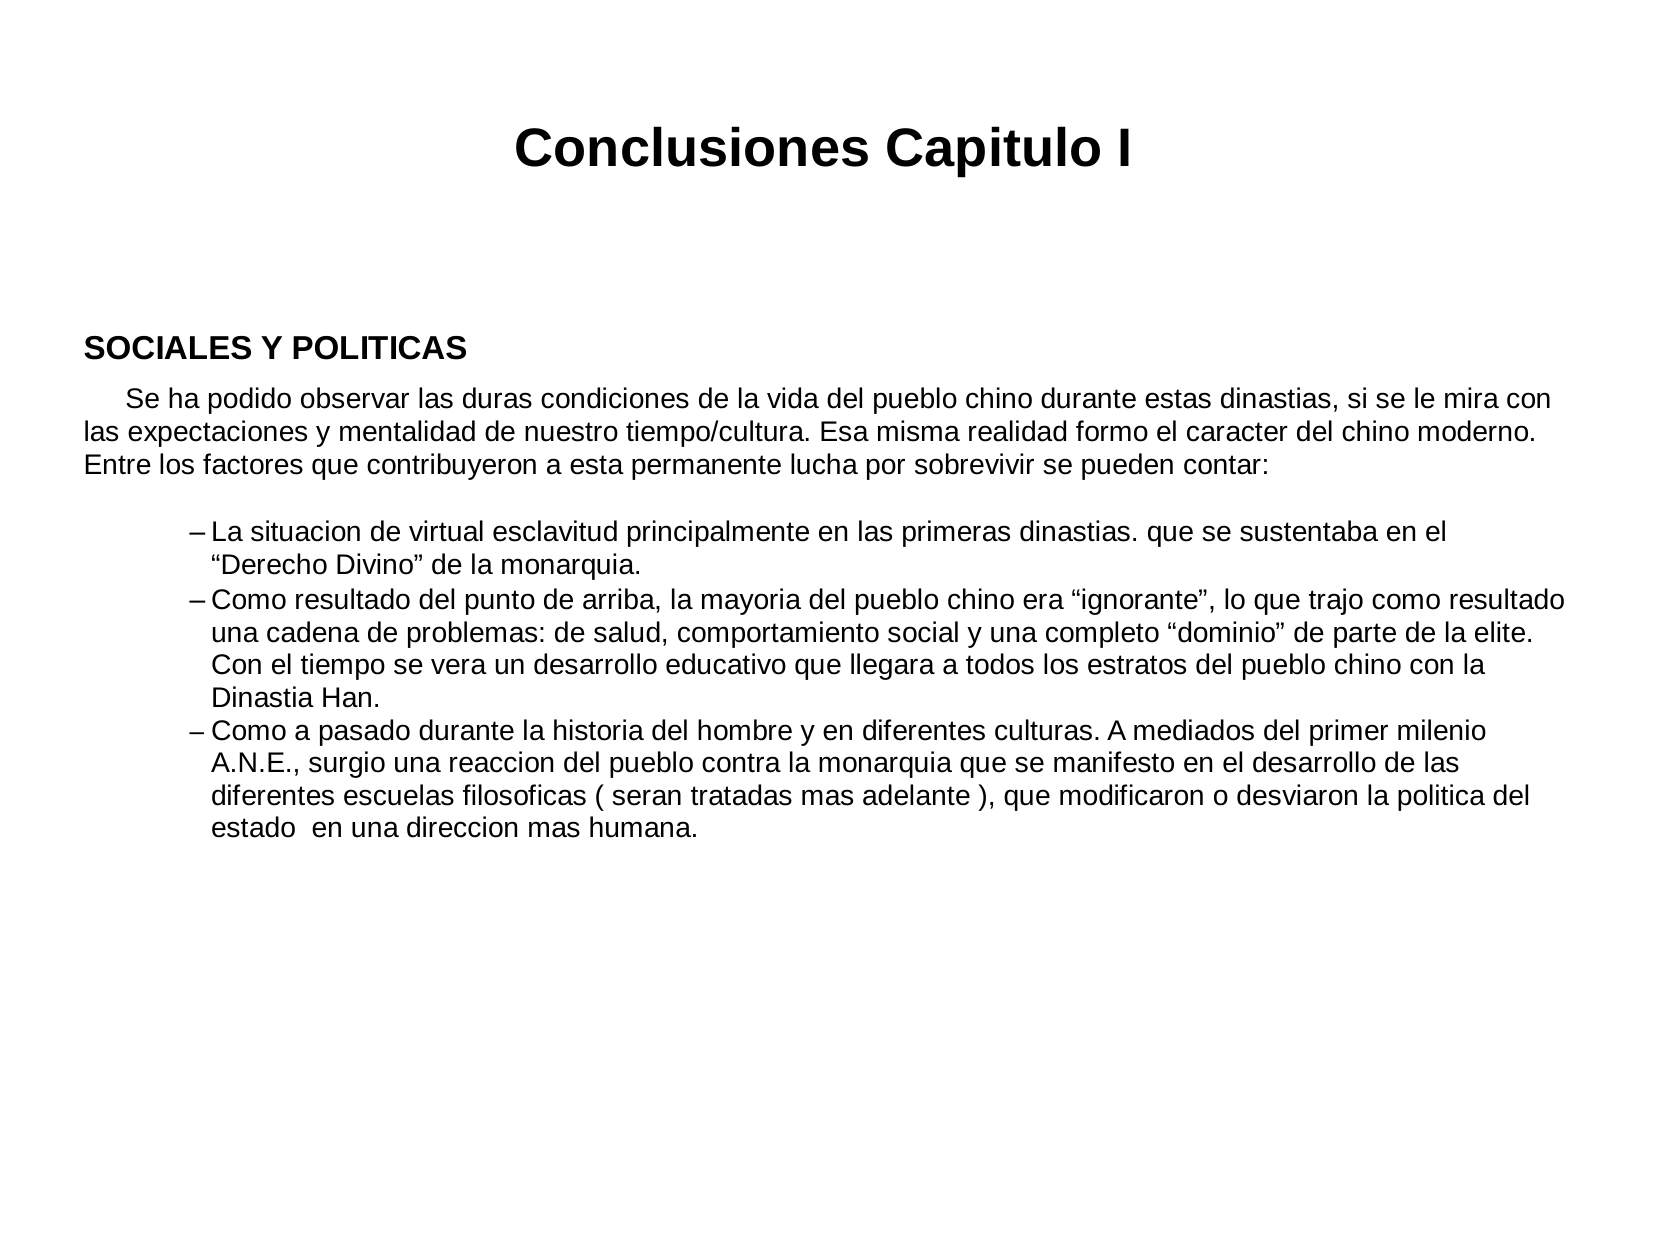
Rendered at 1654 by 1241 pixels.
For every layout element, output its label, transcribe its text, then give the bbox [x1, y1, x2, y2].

title Conclusiones Capitulo I [82, 49, 1571, 257]
chart [82, 290, 1570, 1109]
